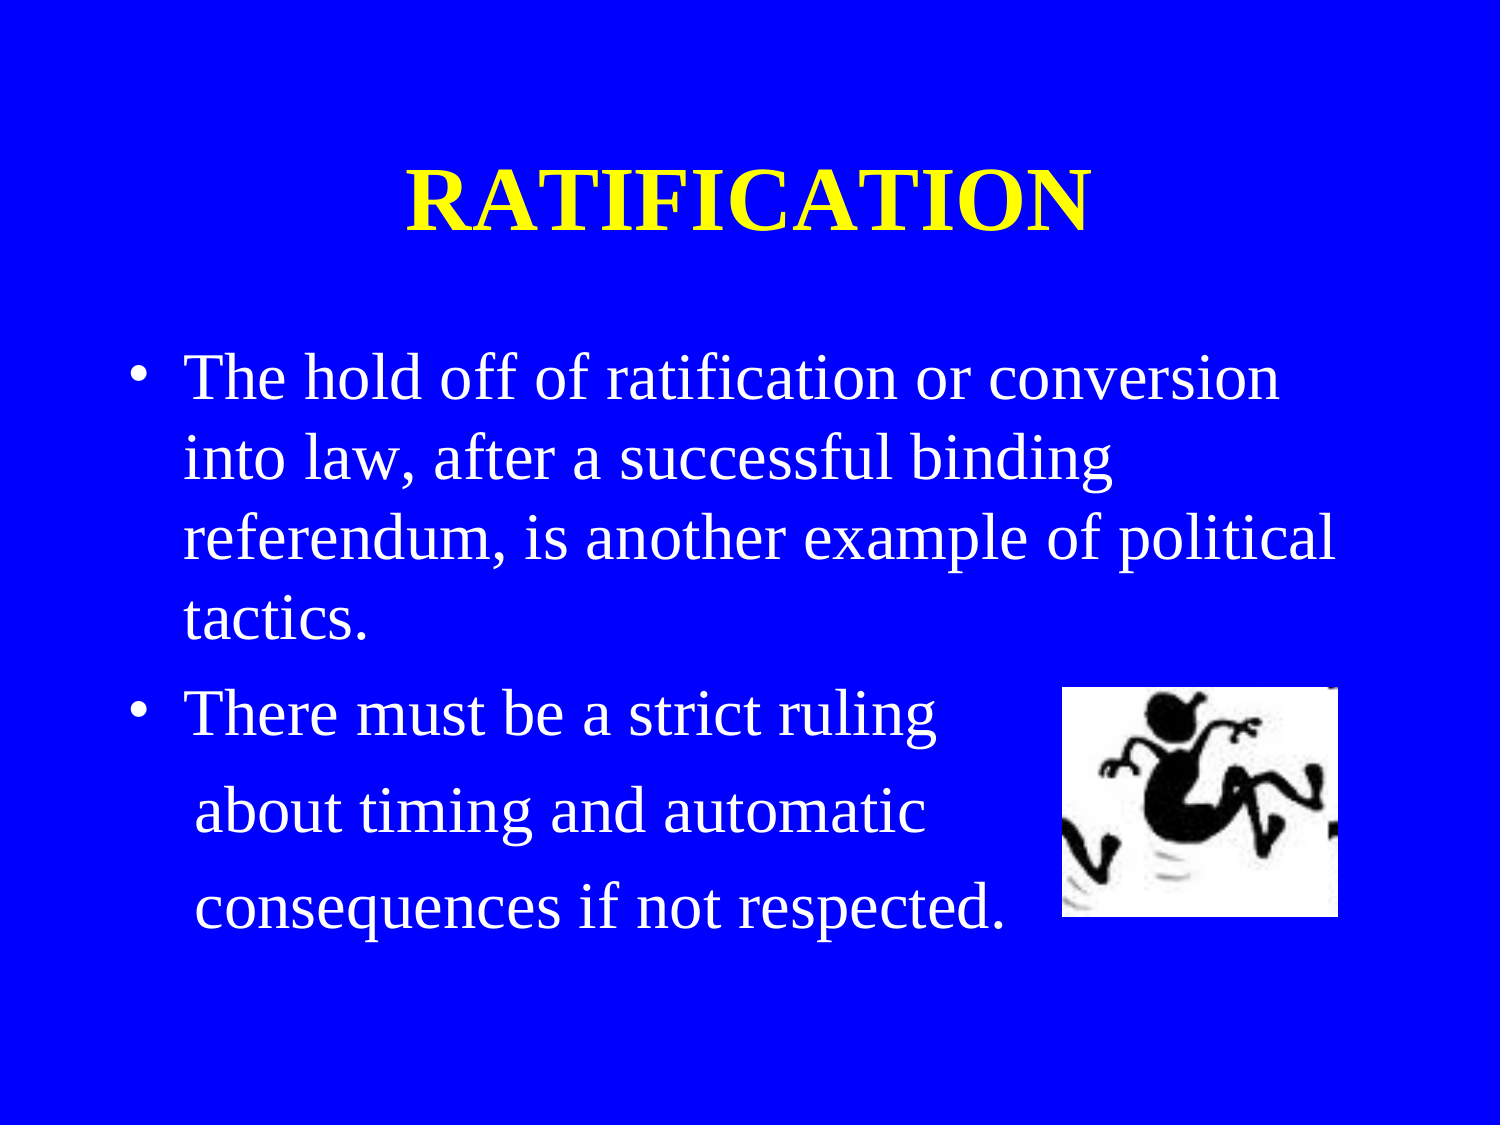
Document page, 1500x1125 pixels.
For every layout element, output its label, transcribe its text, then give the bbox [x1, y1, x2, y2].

list The hold off of ratification or conversion into law, after a successful binding referendum, is another example of political tactics. There must be a strict ruling about timing and automatic consequences if not respected. [112, 324, 1388, 1000]
picture [1062, 687, 1338, 917]
title RATIFICATION [112, 99, 1388, 288]
